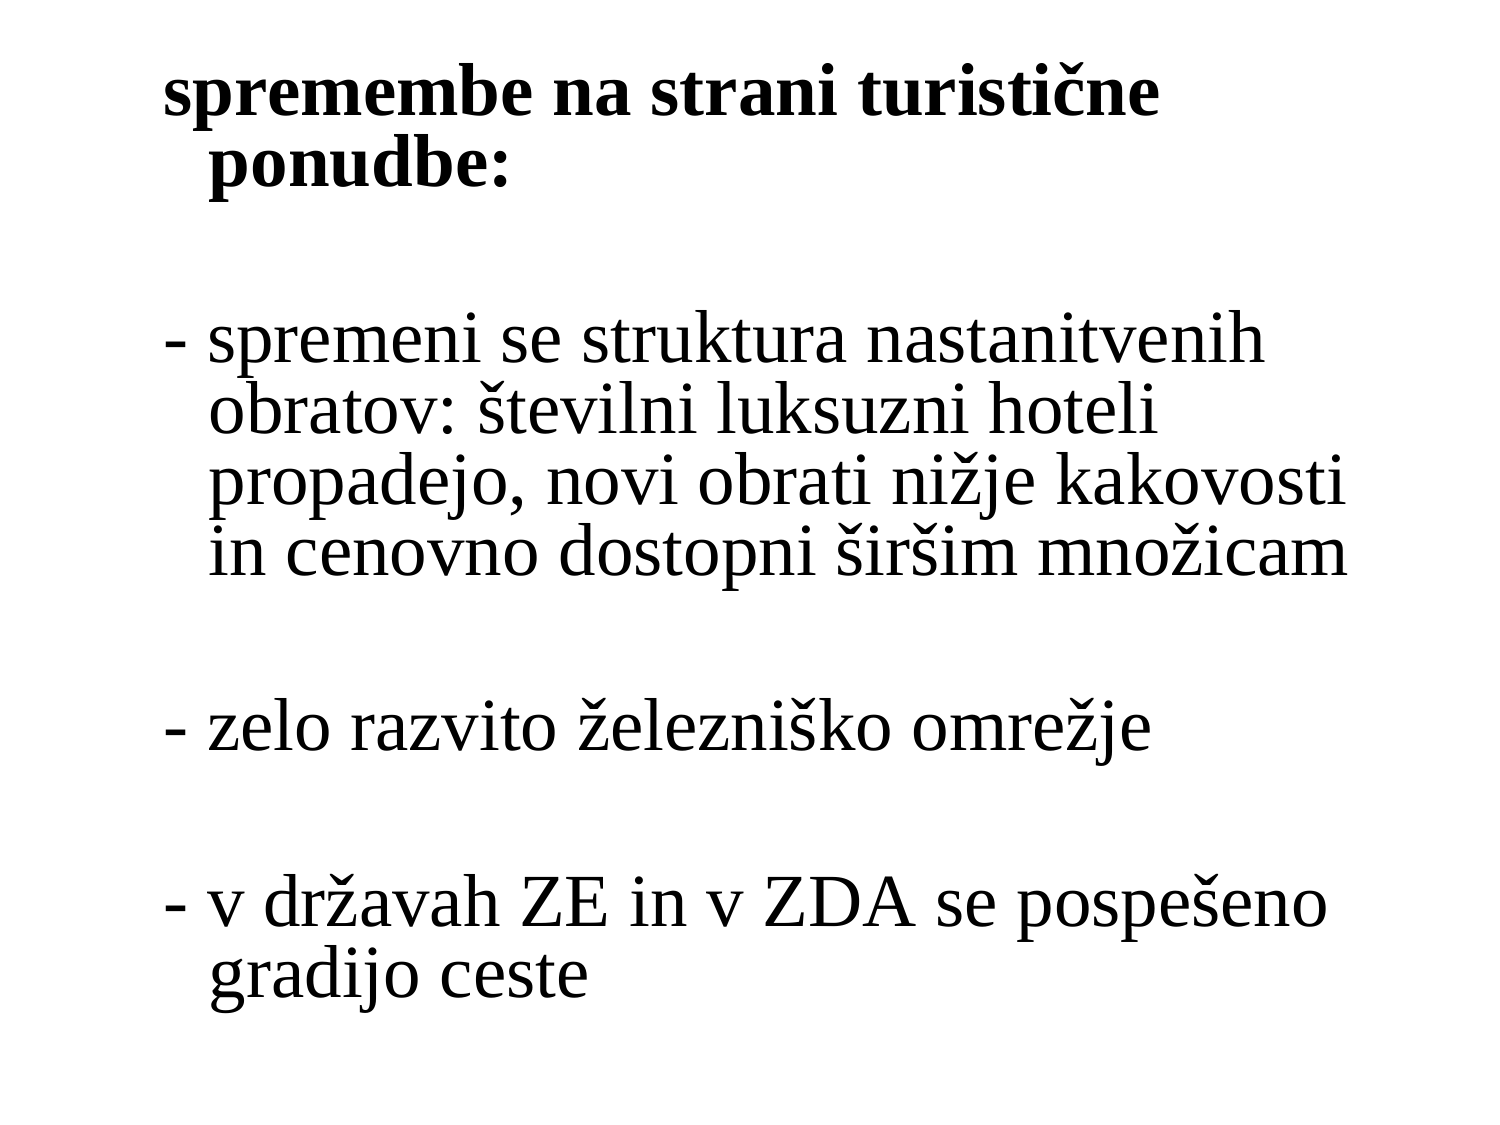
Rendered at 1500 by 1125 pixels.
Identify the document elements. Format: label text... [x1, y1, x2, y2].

text_box spremembe na strani turistične ponudbe: - spremeni se struktura nastanitvenih obratov: številni luksuzni hoteli propadejo, novi obrati nižje kakovosti in cenovno dostopni širšim množicam - zelo razvito železniško omrežje - v državah ZE in v ZDA se pospešeno gradijo ceste [88, 59, 1418, 1063]
